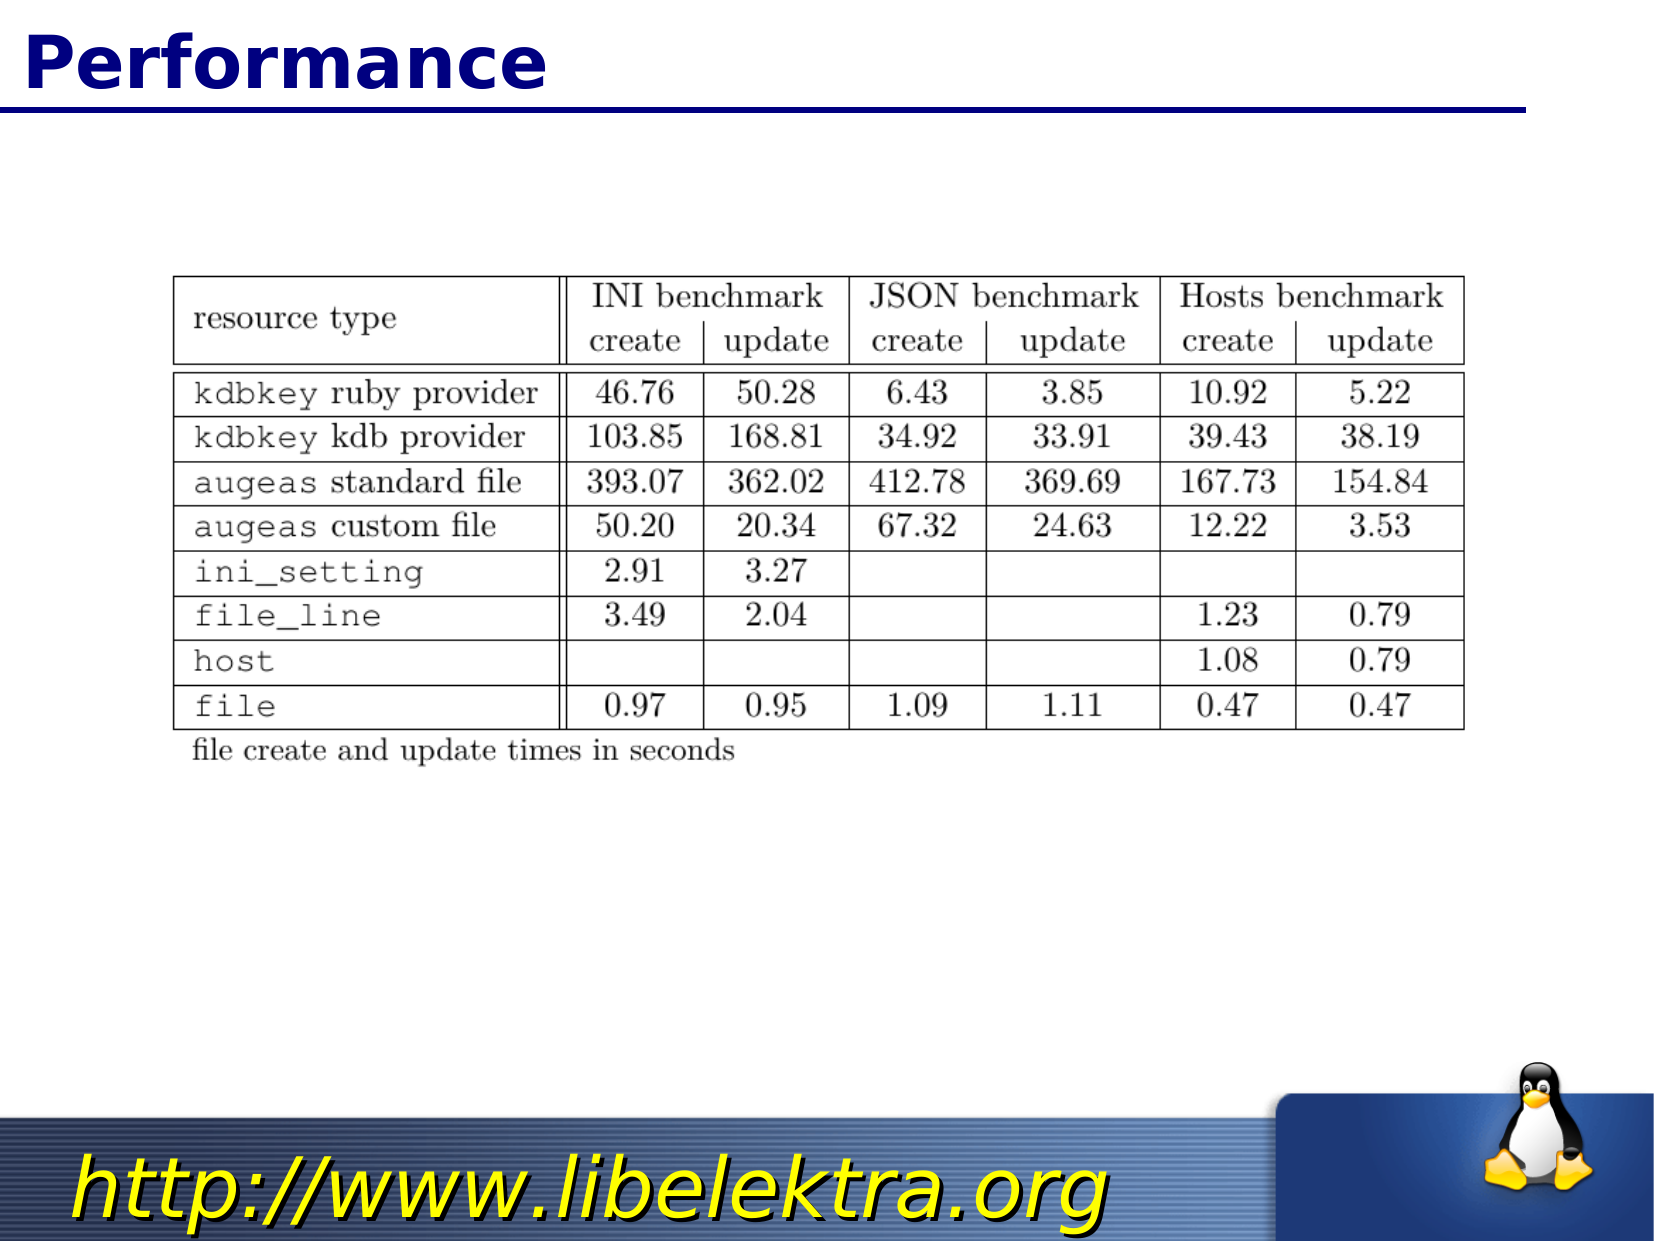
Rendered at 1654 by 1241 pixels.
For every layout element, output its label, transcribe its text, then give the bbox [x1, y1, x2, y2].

picture [0, 1061, 1654, 1241]
picture [159, 259, 1489, 777]
text_box Performance [22, 14, 1611, 111]
